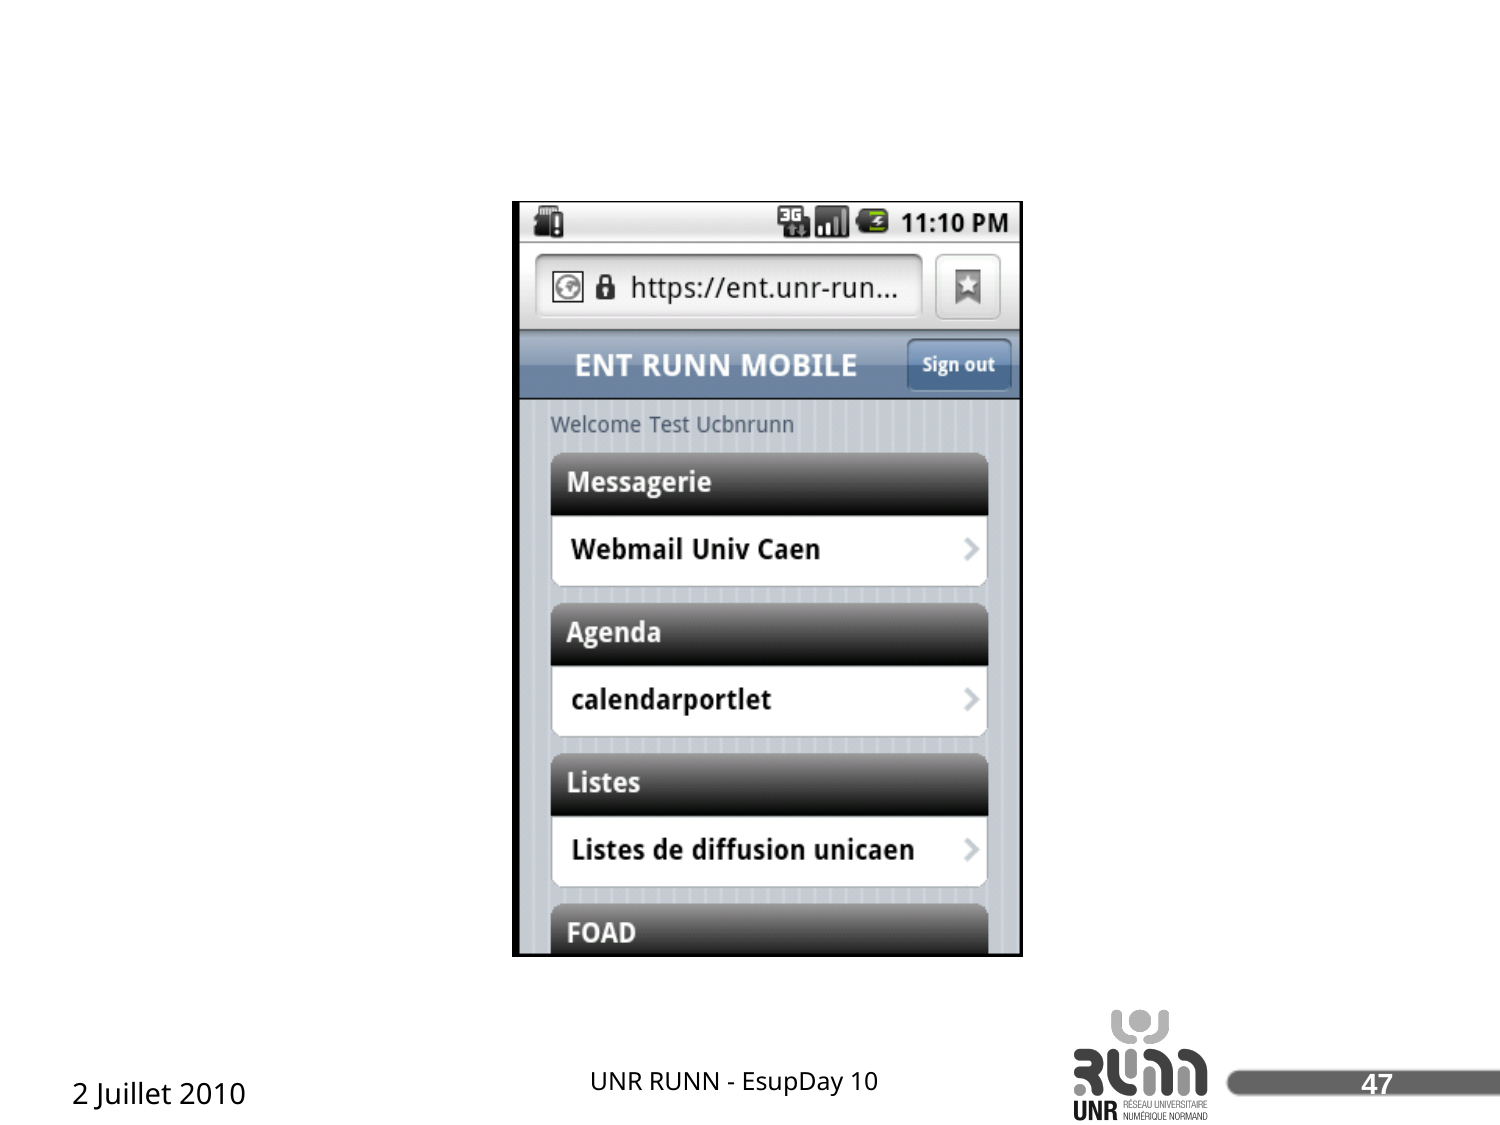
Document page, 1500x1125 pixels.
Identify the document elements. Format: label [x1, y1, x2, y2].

picture [1068, 1003, 1213, 1125]
picture [1220, 1065, 1500, 1103]
picture [512, 201, 1023, 957]
